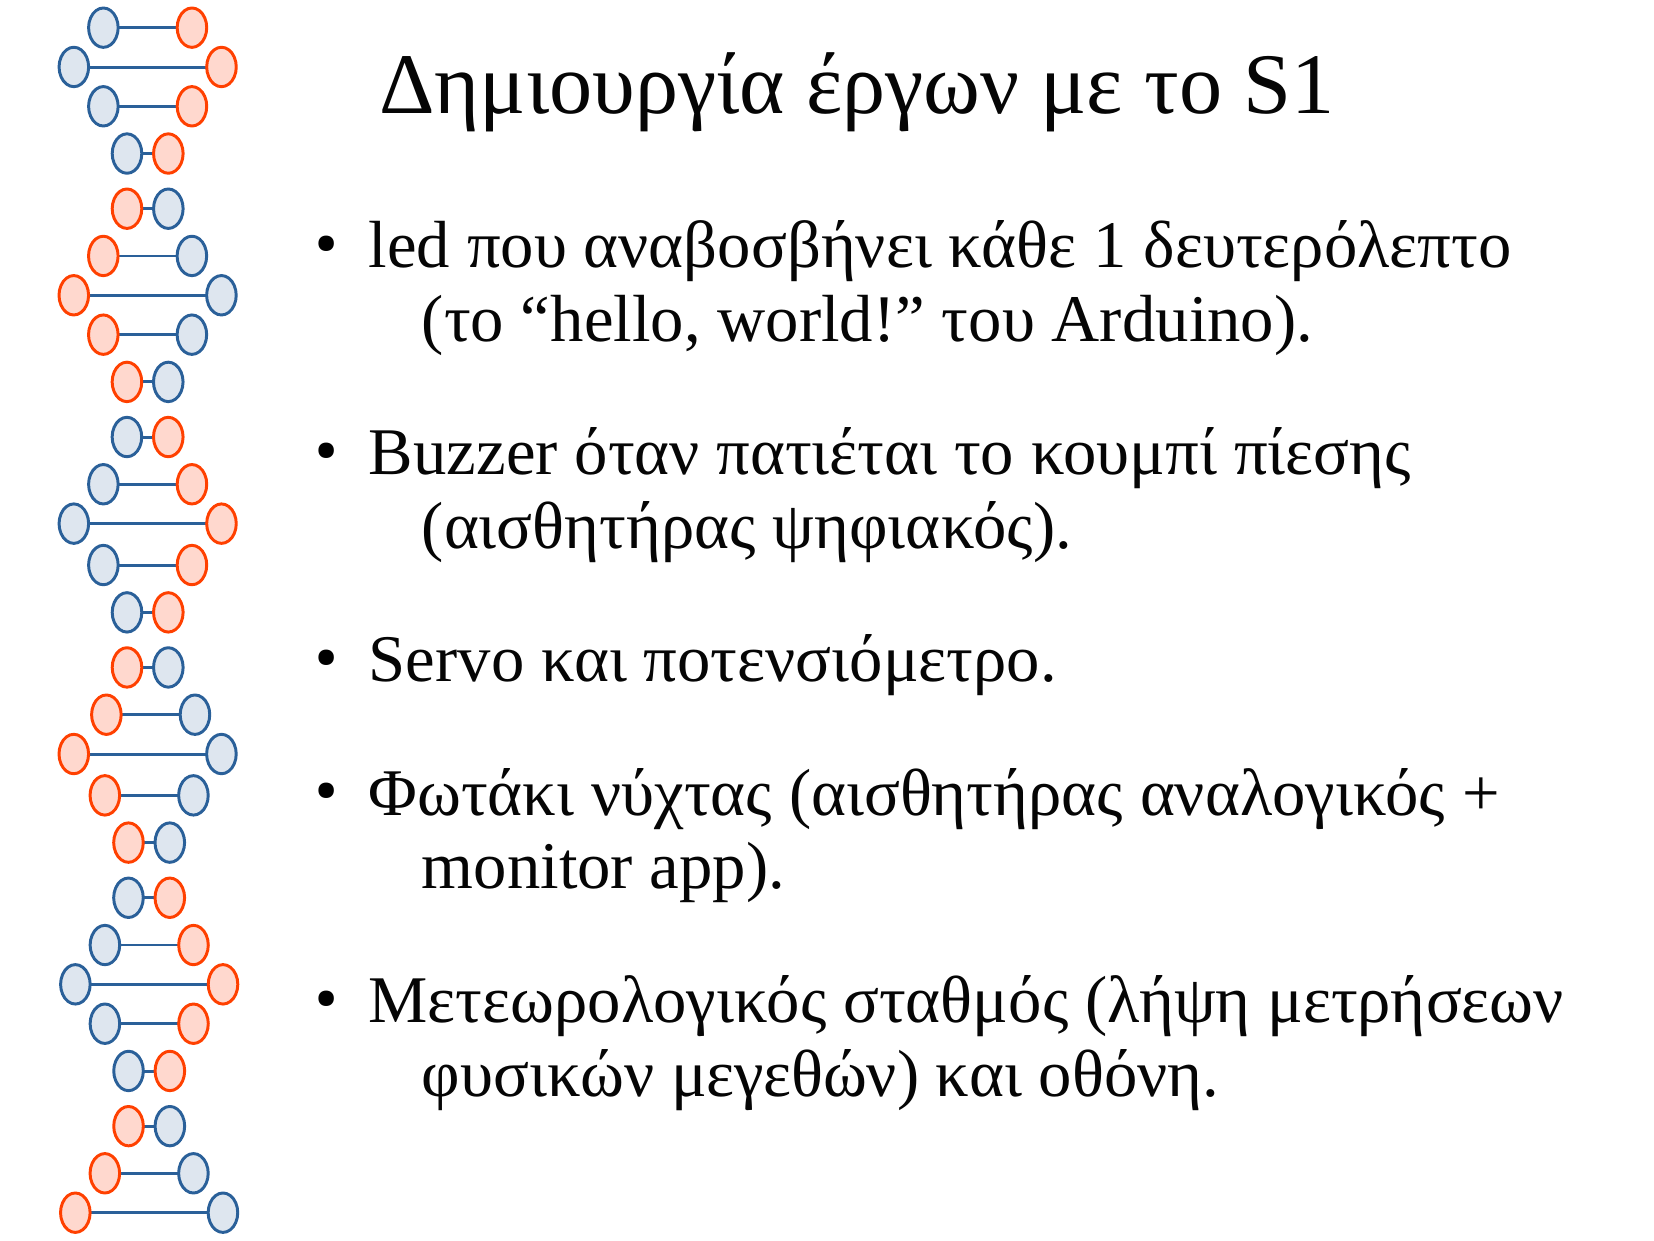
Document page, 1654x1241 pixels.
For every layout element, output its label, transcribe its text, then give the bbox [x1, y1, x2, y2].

list led που αναβοσβήνει κάθε 1 δευτερόλεπτο (το “hello, world!” του Arduino). Buzzer όταν πατιέται το κουμπί πίεσης (αισθητήρας ψηφιακός). Servo και ποτενσιόμετρο. Φωτάκι νύχτας (αισθητήρας αναλογικός + monitor app). Μετεωρολογικός σταθμός (λήψη μετρήσεων φυσικών μεγεθών) και οθόνη. [280, 207, 1588, 1190]
title Δημιουργία έργων με το S1 [113, 32, 1602, 137]
